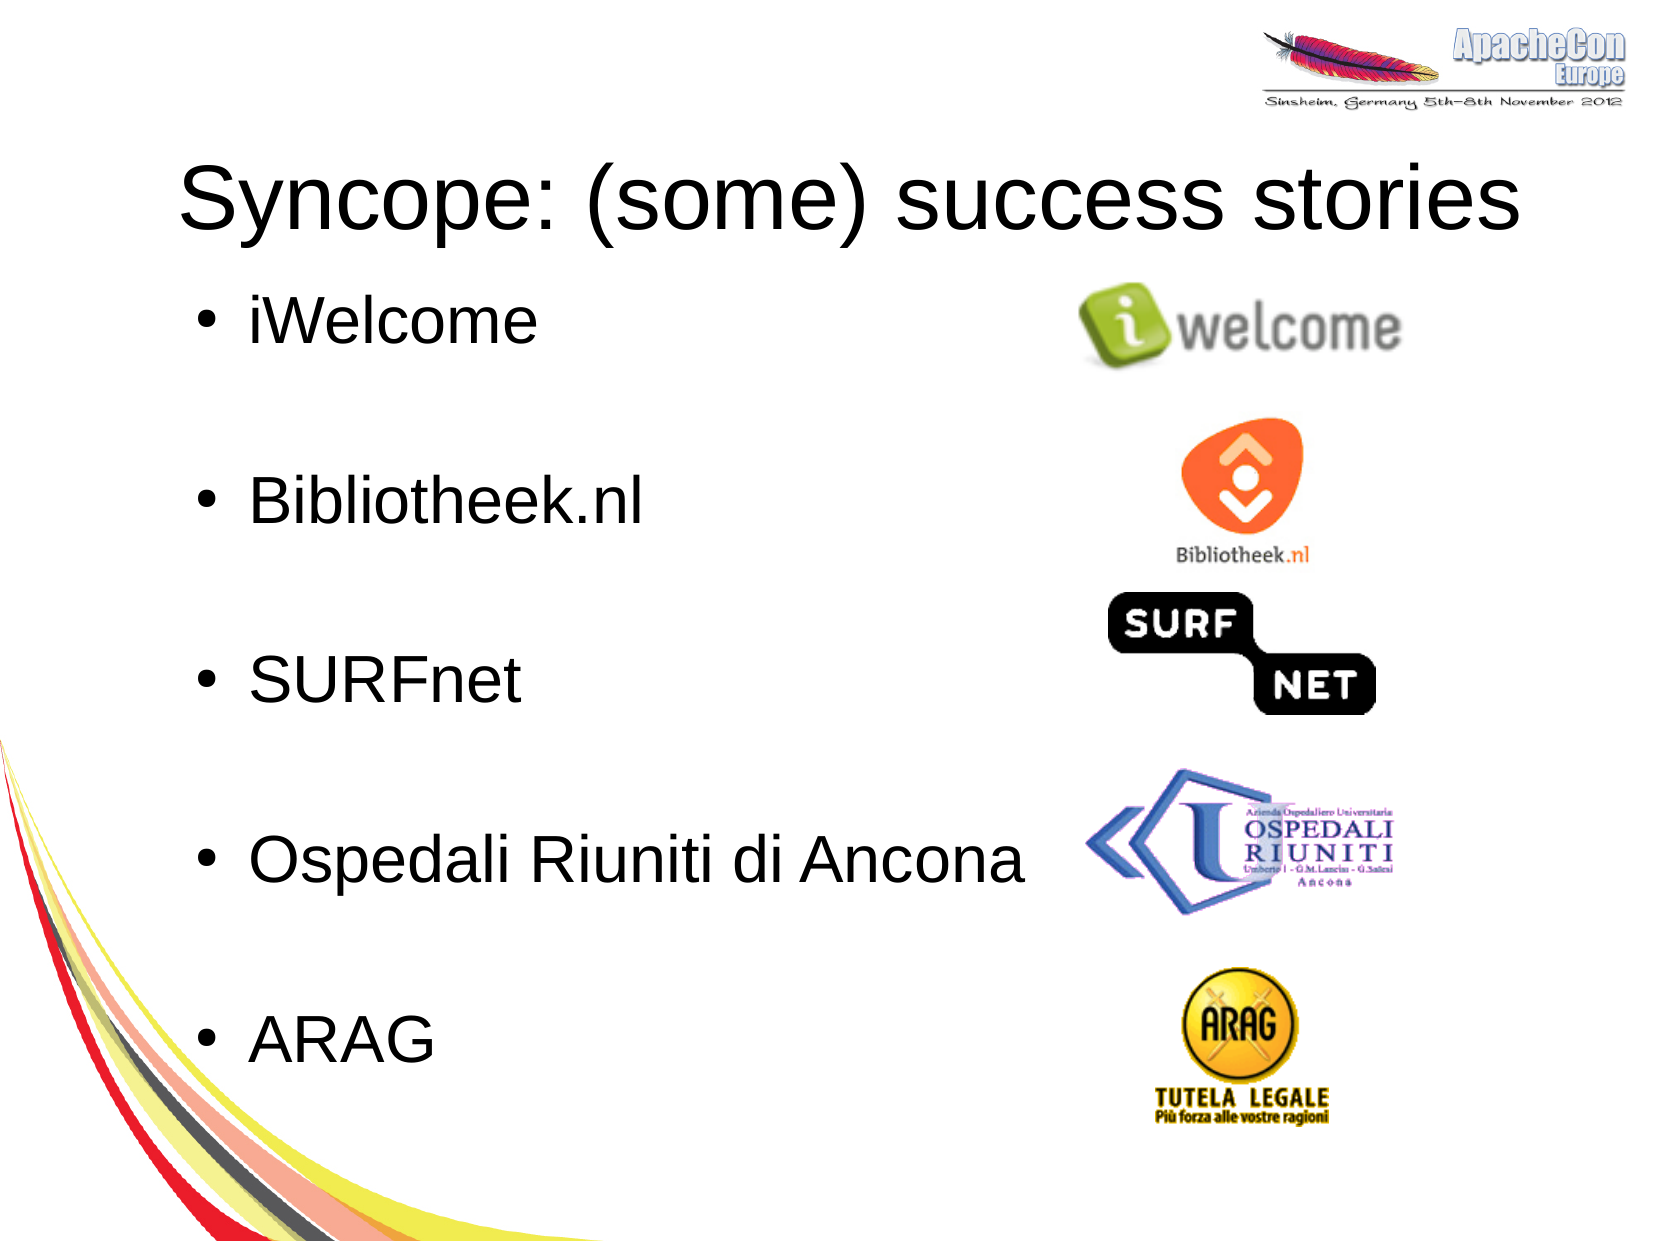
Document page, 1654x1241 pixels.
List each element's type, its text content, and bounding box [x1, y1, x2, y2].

title Syncope: (some) success stories [177, 146, 1536, 250]
picture [0, 0, 1654, 1241]
list iWelcome Bibliotheek.nl SURFnet Ospedali Riuniti di Ancona ARAG [177, 283, 1536, 1077]
